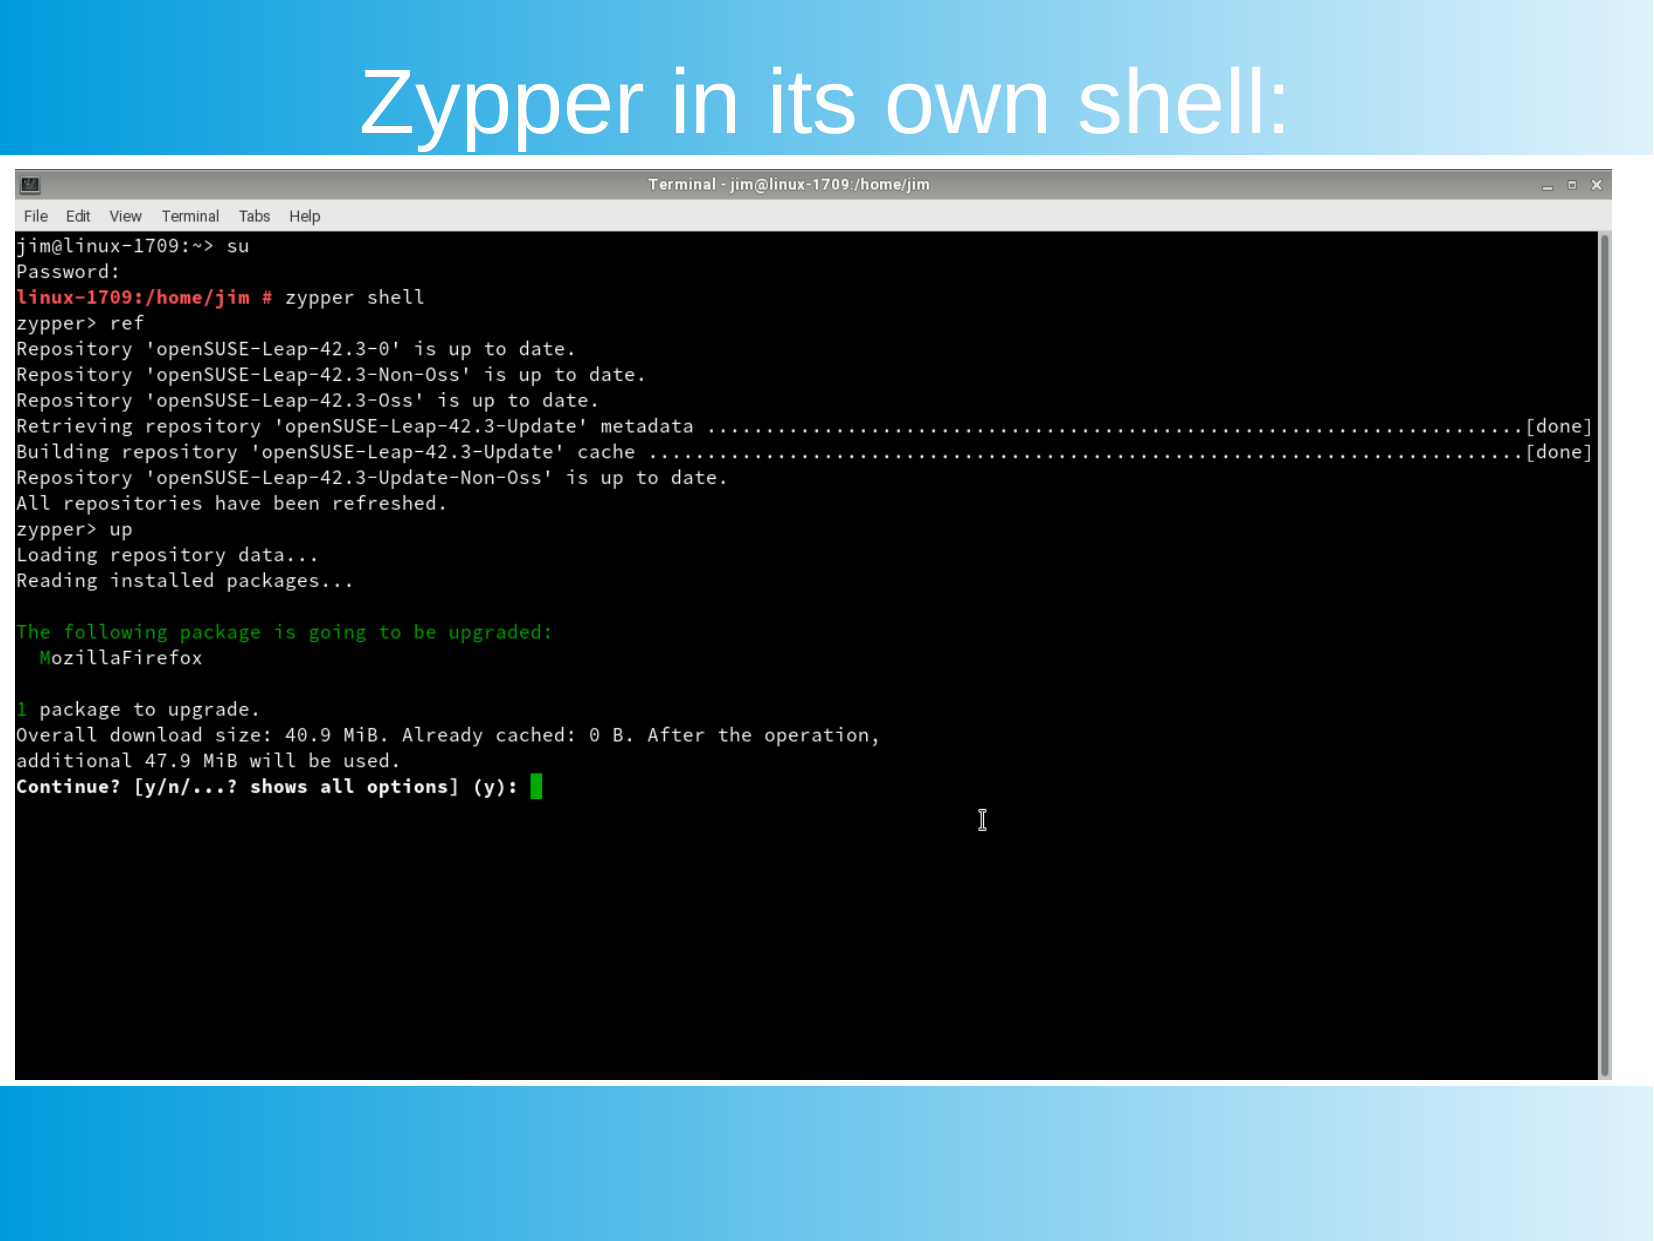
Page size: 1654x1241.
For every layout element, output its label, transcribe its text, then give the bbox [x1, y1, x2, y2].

picture [15, 169, 1612, 1081]
title Zypper in its own shell: [82, 49, 1571, 155]
